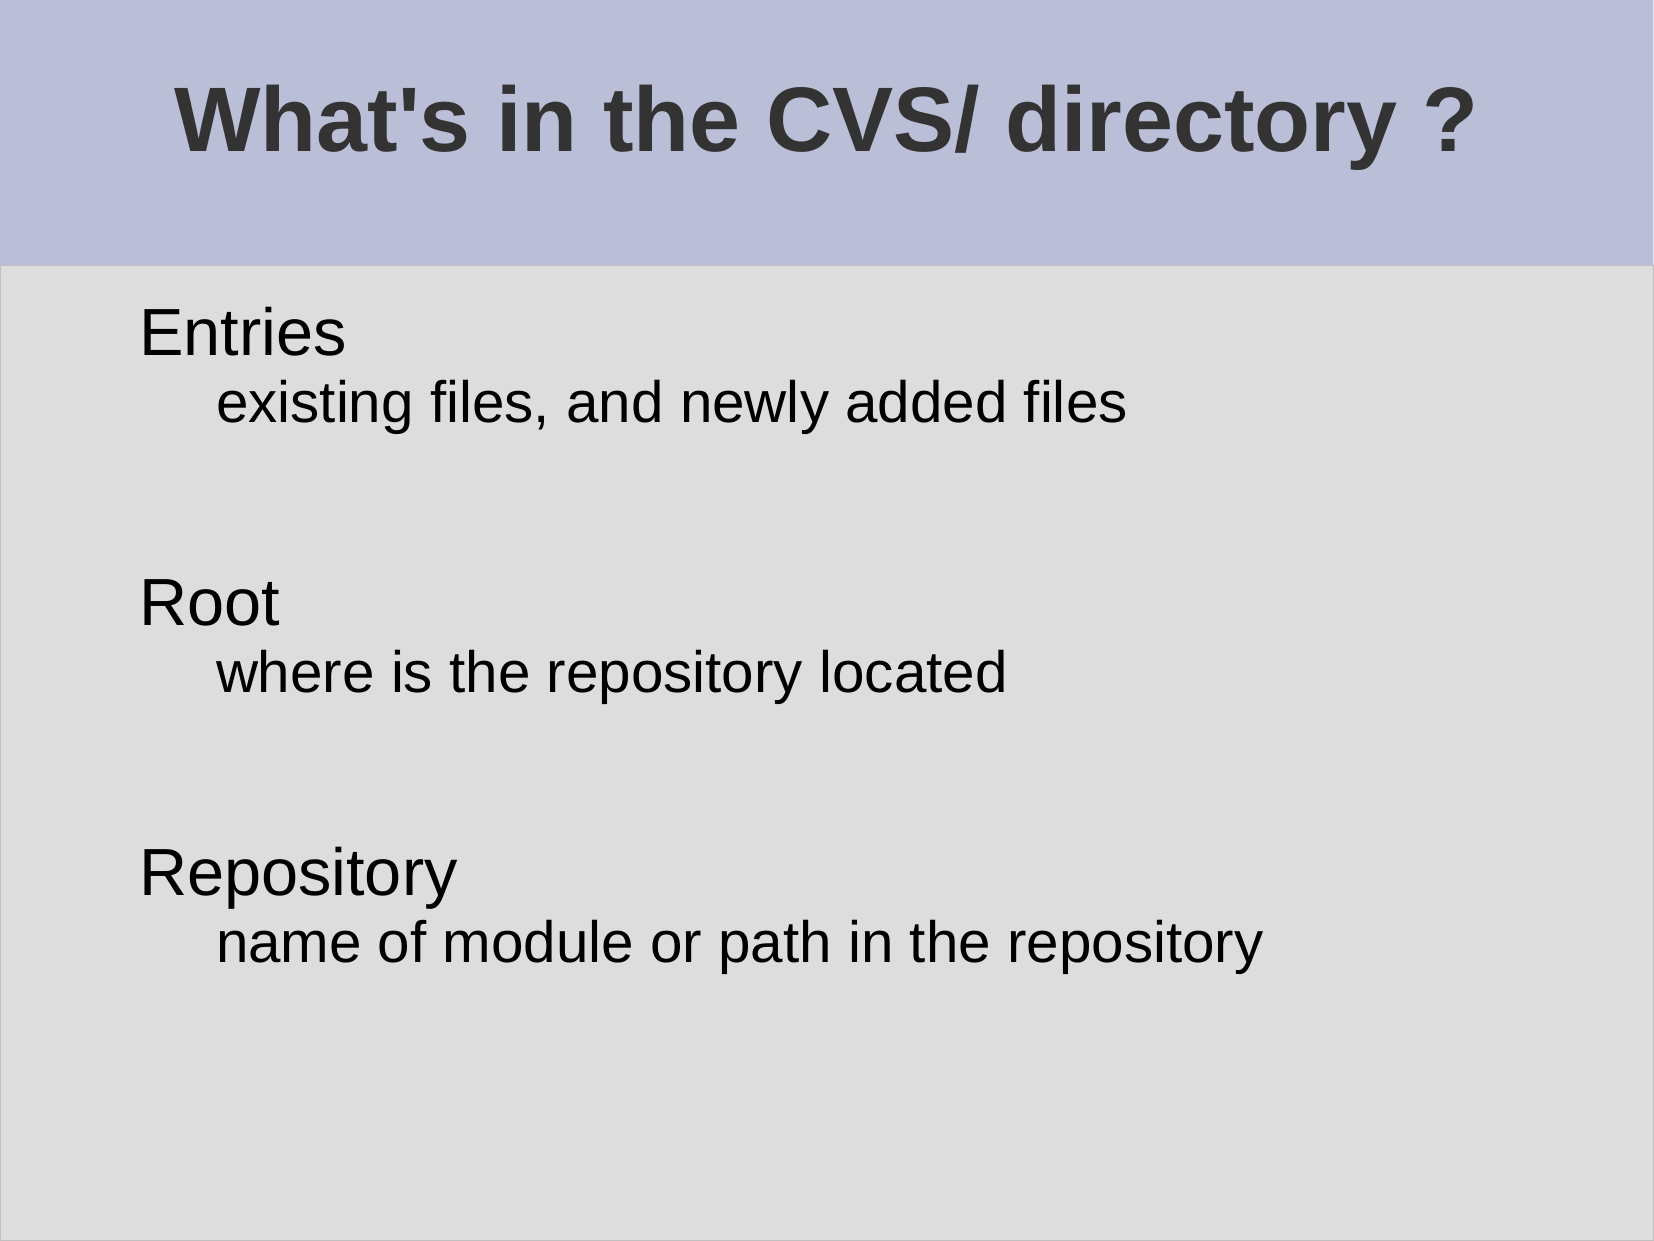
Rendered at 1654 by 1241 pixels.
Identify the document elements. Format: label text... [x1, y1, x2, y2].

title What's in the CVS/ directory ? [121, 2, 1534, 237]
list Entries existing files, and newly added files Root where is the repository located Repository name of module or path in the repository [121, 295, 1534, 1152]
